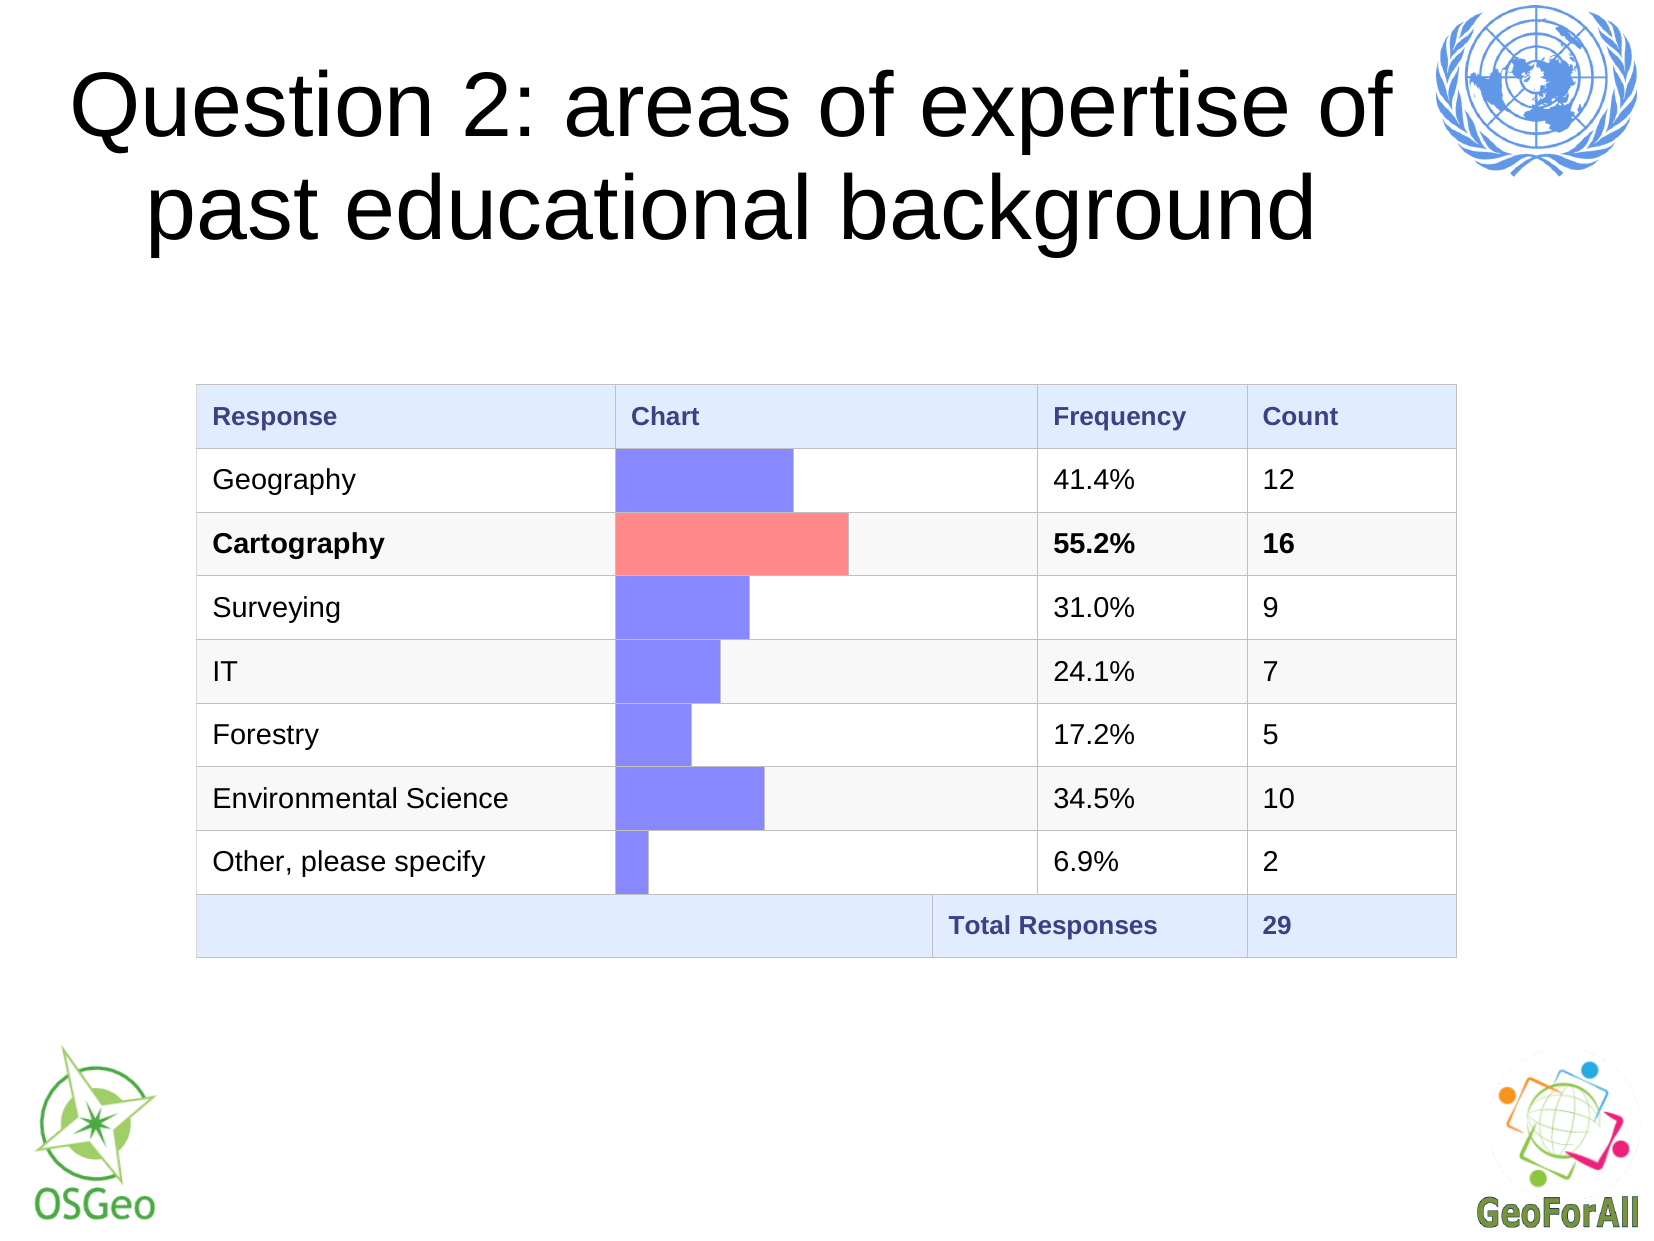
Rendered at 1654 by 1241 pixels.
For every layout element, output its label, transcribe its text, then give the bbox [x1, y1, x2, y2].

title Question 2: areas of expertise of past educational background [0, 52, 1477, 260]
picture [1416, 5, 1654, 180]
picture [6, 1043, 184, 1221]
picture [1437, 1048, 1654, 1241]
chart [196, 384, 1654, 999]
